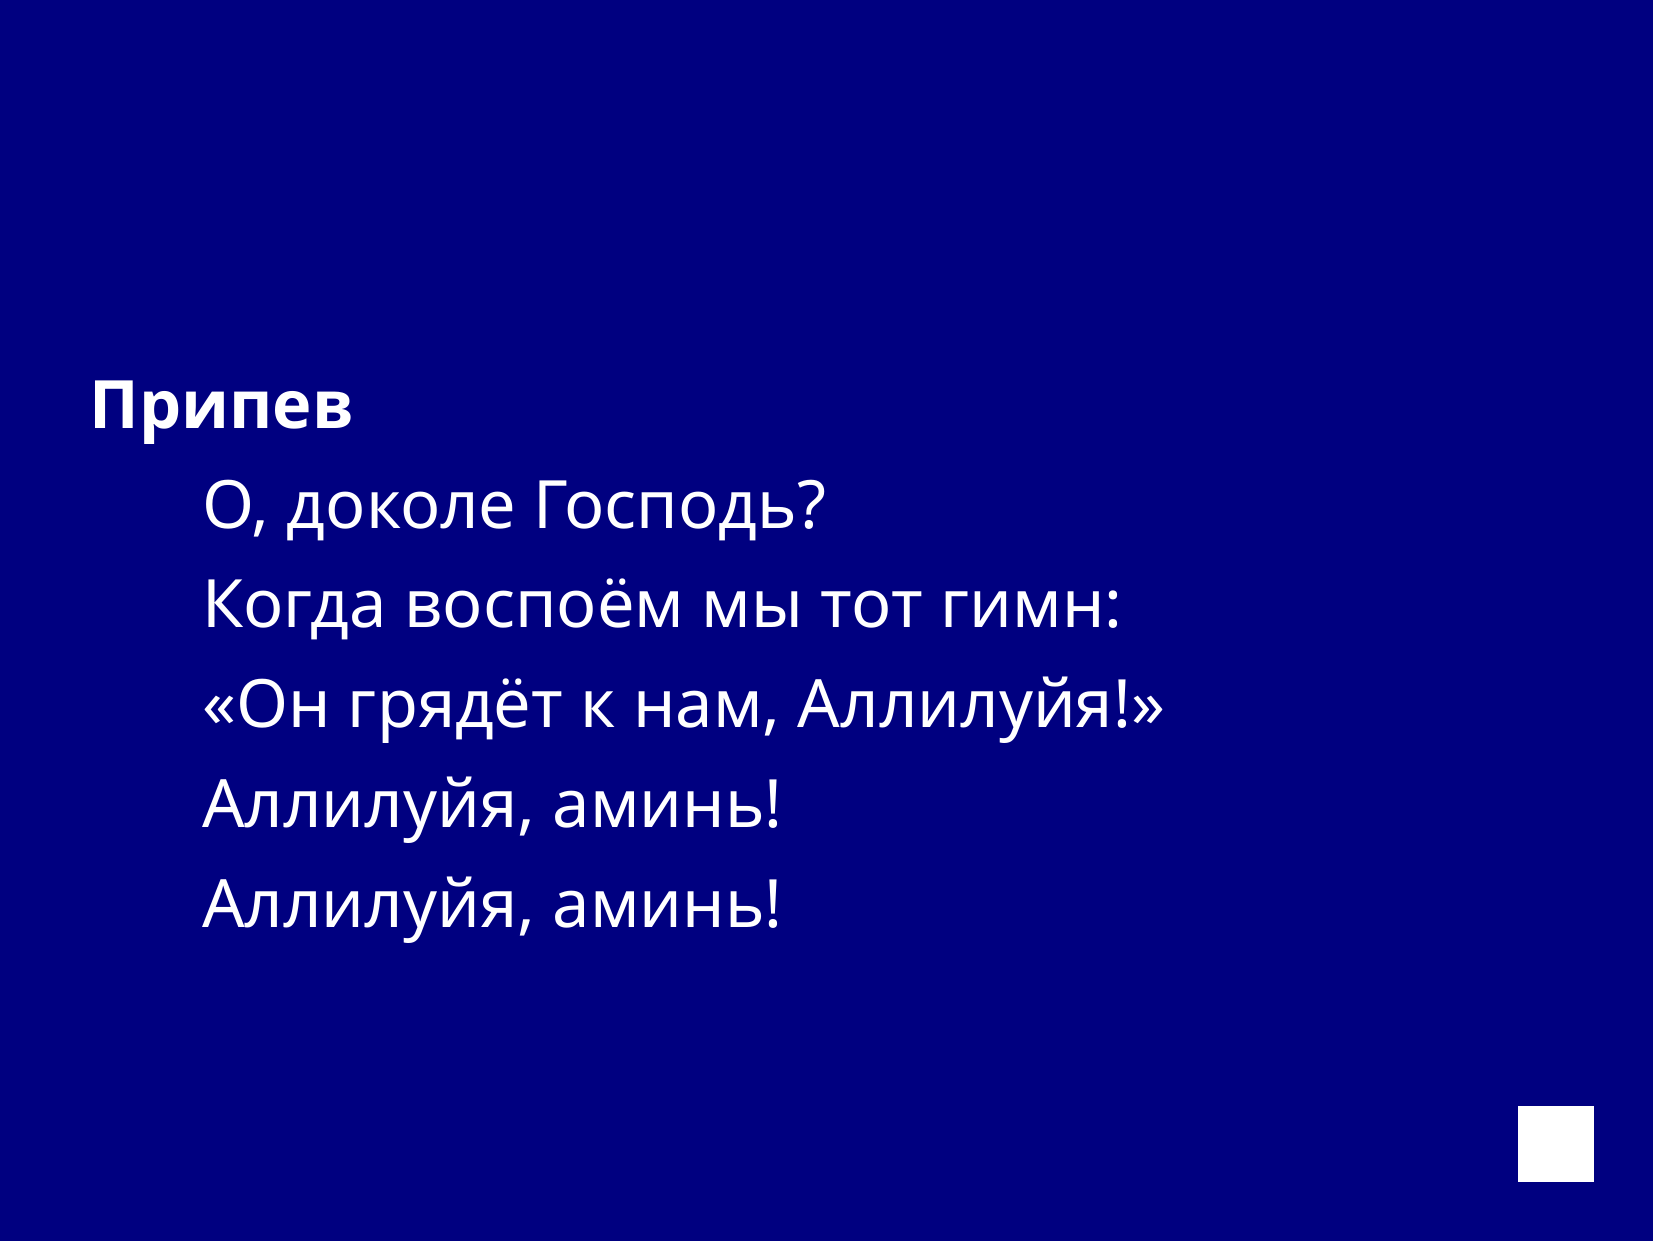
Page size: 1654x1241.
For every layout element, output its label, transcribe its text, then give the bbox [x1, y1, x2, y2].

text_box [1518, 1106, 1594, 1182]
text_box Припев О, доколе Господь? Когда воспоём мы тот гимн: «Он грядёт к нам, Аллилуйя!» Аллилуйя, аминь! Аллилуйя, аминь! [75, 150, 1576, 1163]
